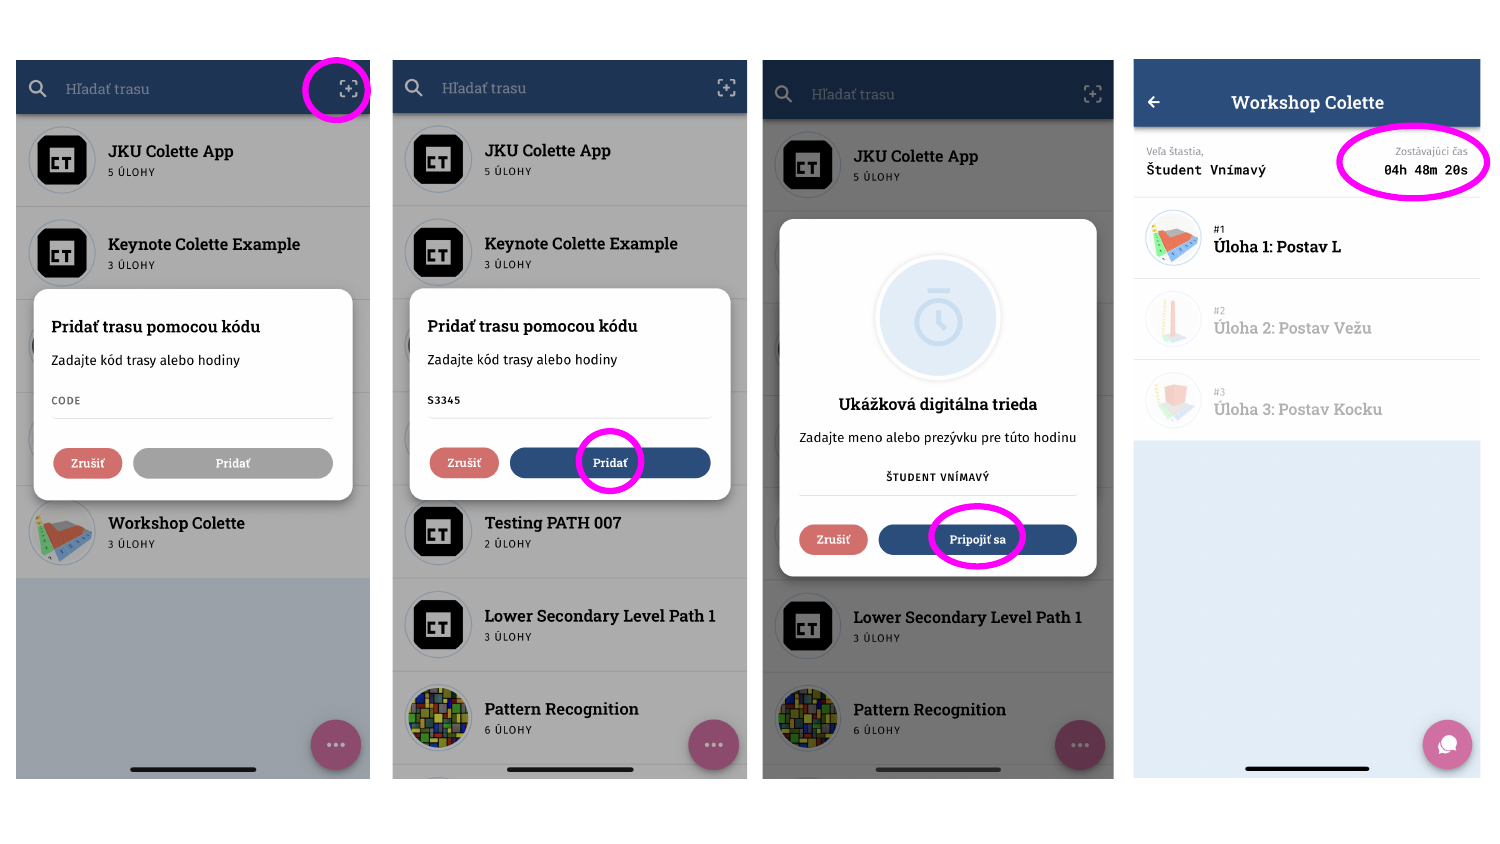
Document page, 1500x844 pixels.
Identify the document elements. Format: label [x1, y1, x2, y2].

picture [309, 64, 364, 116]
picture [1133, 59, 1481, 778]
picture [762, 60, 1114, 779]
picture [353, 60, 370, 79]
picture [1343, 129, 1481, 195]
picture [392, 60, 748, 779]
picture [16, 60, 370, 779]
